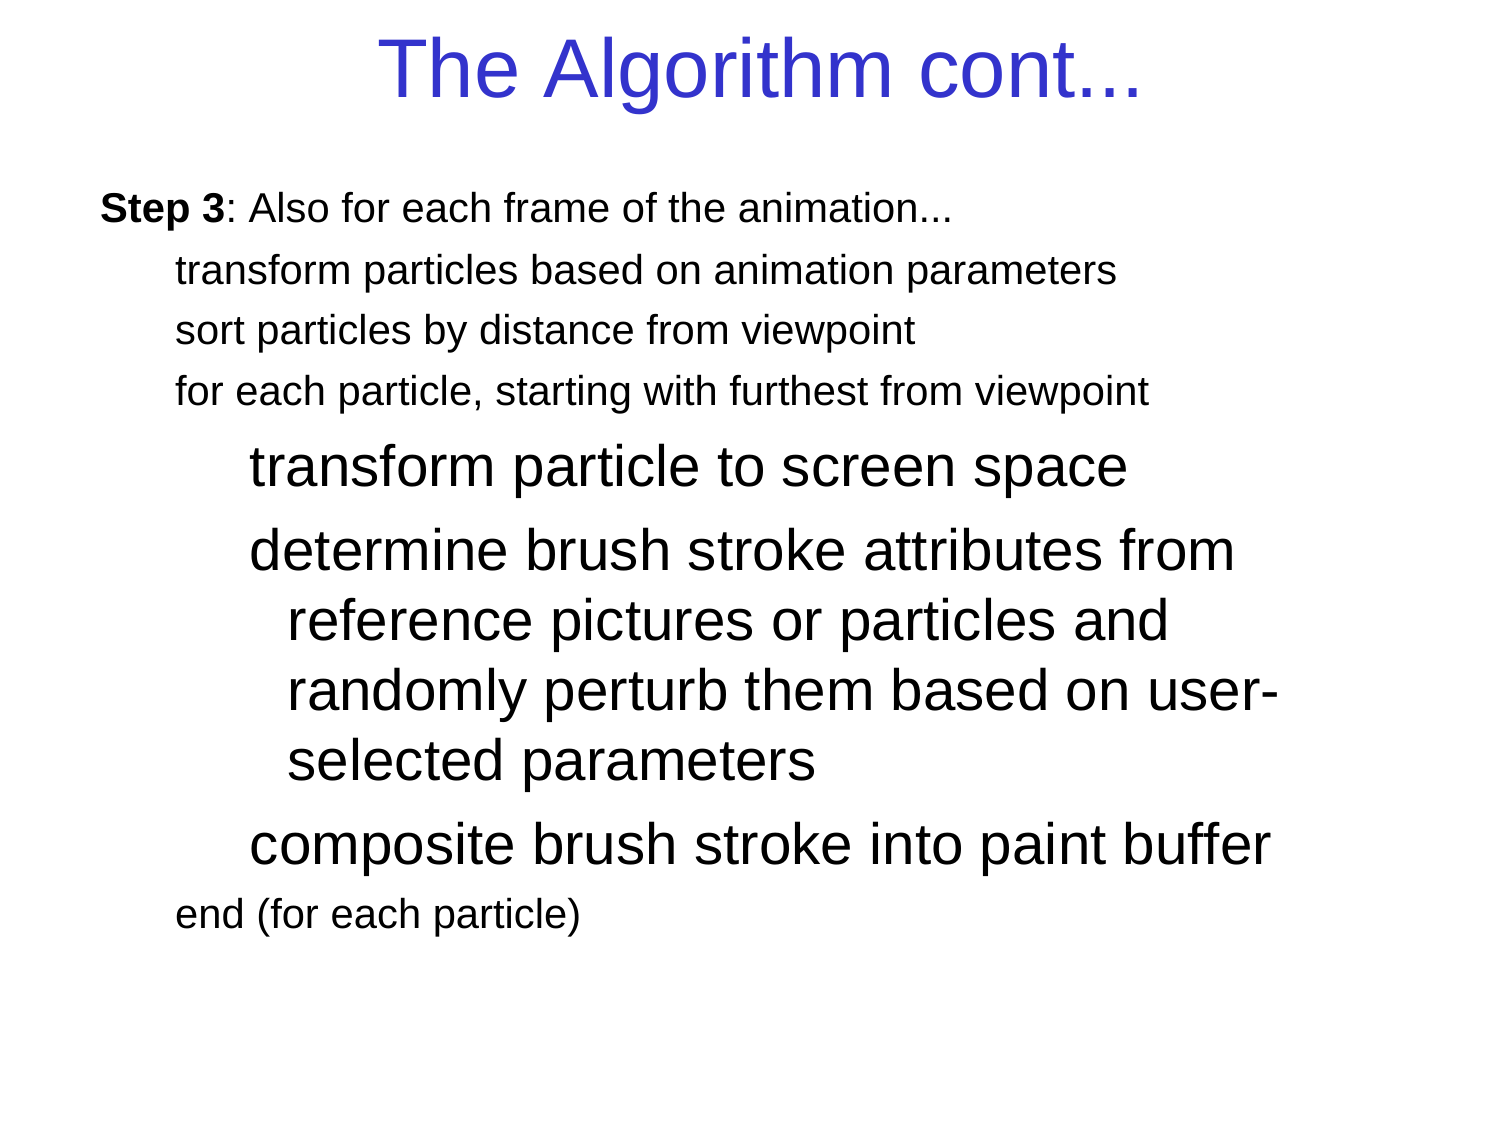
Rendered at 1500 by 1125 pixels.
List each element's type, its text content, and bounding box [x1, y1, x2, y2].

list Step 3: Also for each frame of the animation... transform particles based on animation parameters sort particles by distance from viewpoint for each particle, starting with furthest from viewpoint transform particle to screen space determine brush stroke attributes from reference pictures or particles and randomly perturb them based on user-selected parameters composite brush stroke into paint buffer end (for each particle) [100, 184, 1317, 938]
title The Algorithm cont... [123, 0, 1400, 138]
